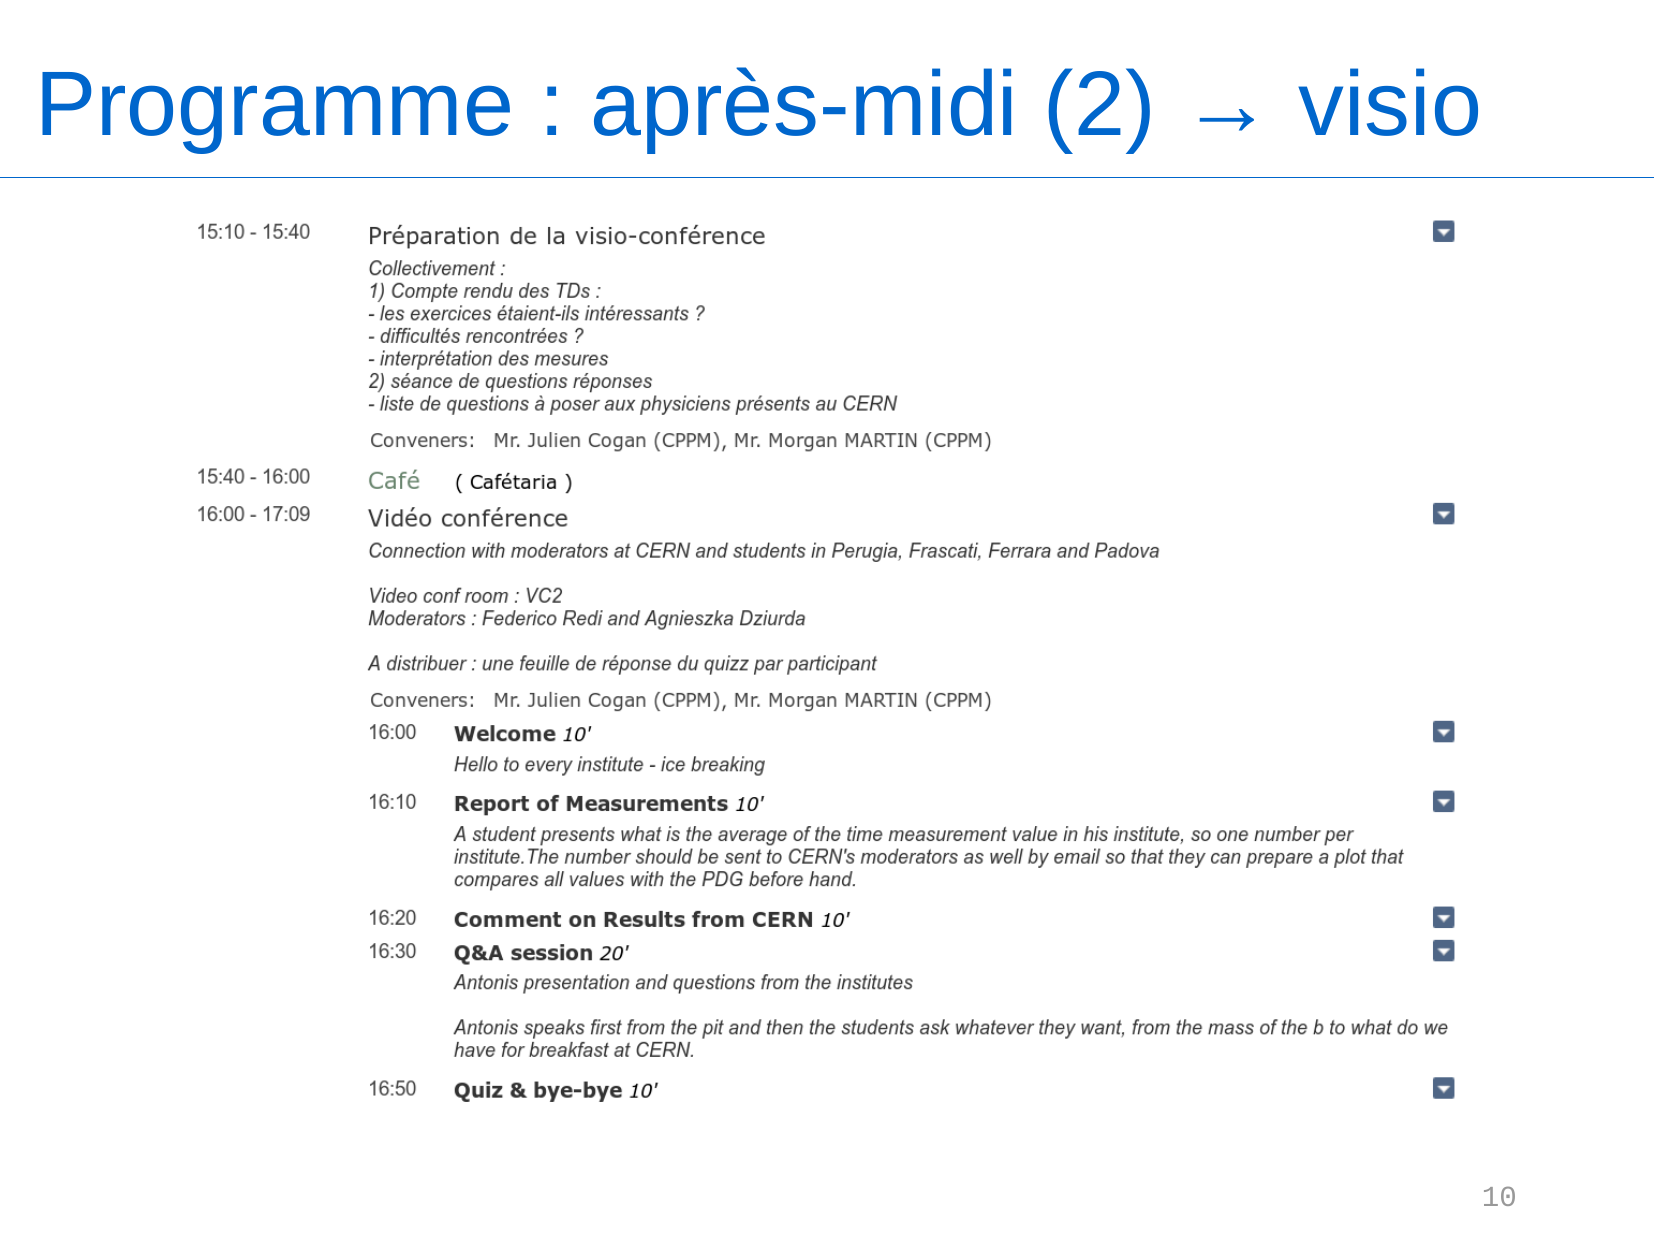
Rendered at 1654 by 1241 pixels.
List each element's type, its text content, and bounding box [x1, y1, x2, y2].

title Programme : après-midi (2) → visio [35, 29, 1589, 178]
picture [118, 199, 1536, 1123]
